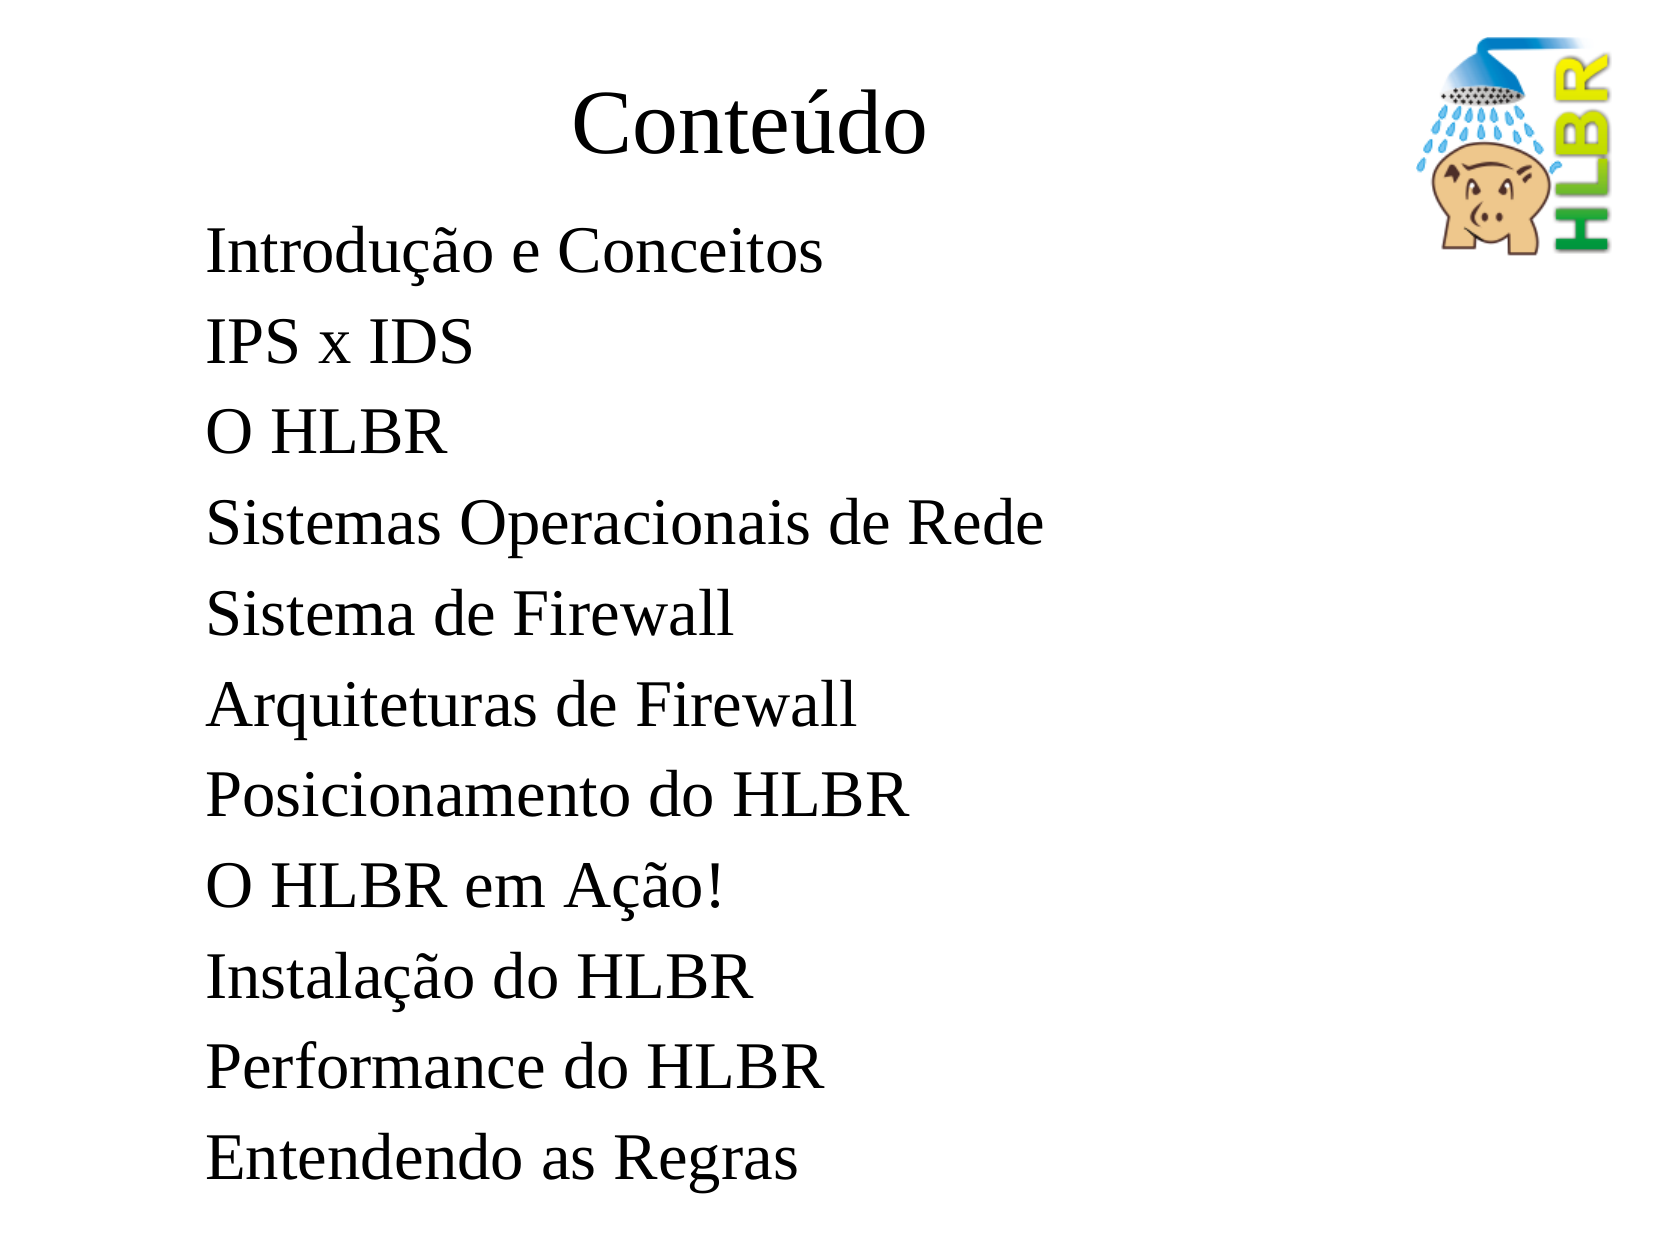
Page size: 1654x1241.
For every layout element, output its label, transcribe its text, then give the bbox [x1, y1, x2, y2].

title Conteúdo [112, 12, 1388, 234]
subtitle Introdução e Conceitos IPS x IDS O HLBR Sistemas Operacionais de Rede Sistema de Firewall Arquiteturas de Firewall Posicionamento do HLBR O HLBR em Ação! Instalação do HLBR Performance do HLBR Entendendo as Regras [130, 212, 1406, 1195]
picture [1416, 37, 1612, 260]
